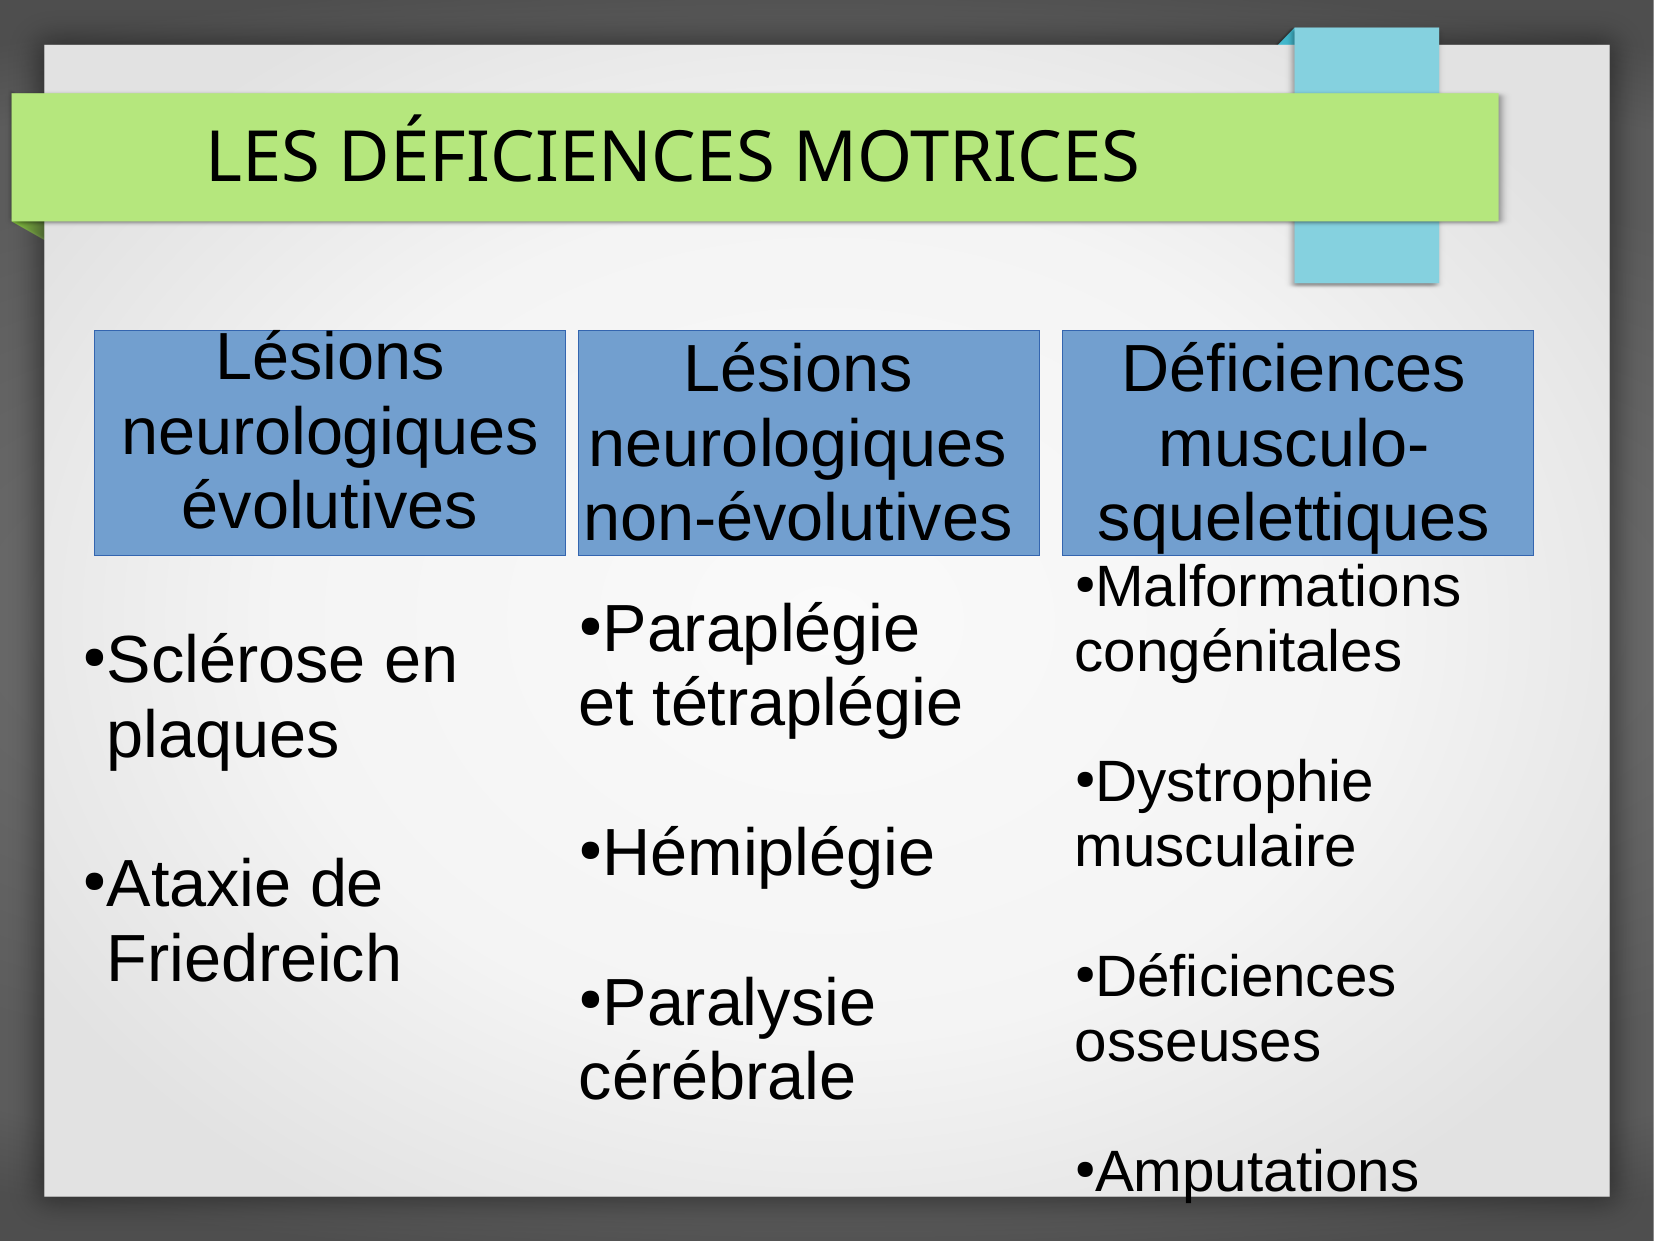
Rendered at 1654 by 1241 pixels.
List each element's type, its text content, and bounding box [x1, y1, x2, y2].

picture [0, 0, 1654, 1241]
text_box Malformations congénitales Dystrophie musculaire Déficiences osseuses Amputations [1074, 555, 1560, 1203]
subtitle Sclérose en plaques Ataxie de Friedreich [82, 614, 485, 1004]
title LES DÉFICIENCES MOTRICES [82, 94, 1264, 213]
text_box Paraplégie et tétraplégie Hémiplégie Paralysie cérébrale [578, 590, 993, 1114]
text_box Déficiences musculo-squelettiques [1057, 330, 1532, 556]
text_box [94, 330, 561, 556]
text_box Lésions neurologiques évolutives [118, 318, 543, 544]
text_box Lésions neurologiques non-évolutives [561, 330, 1036, 556]
text_box [1036, 330, 1040, 556]
